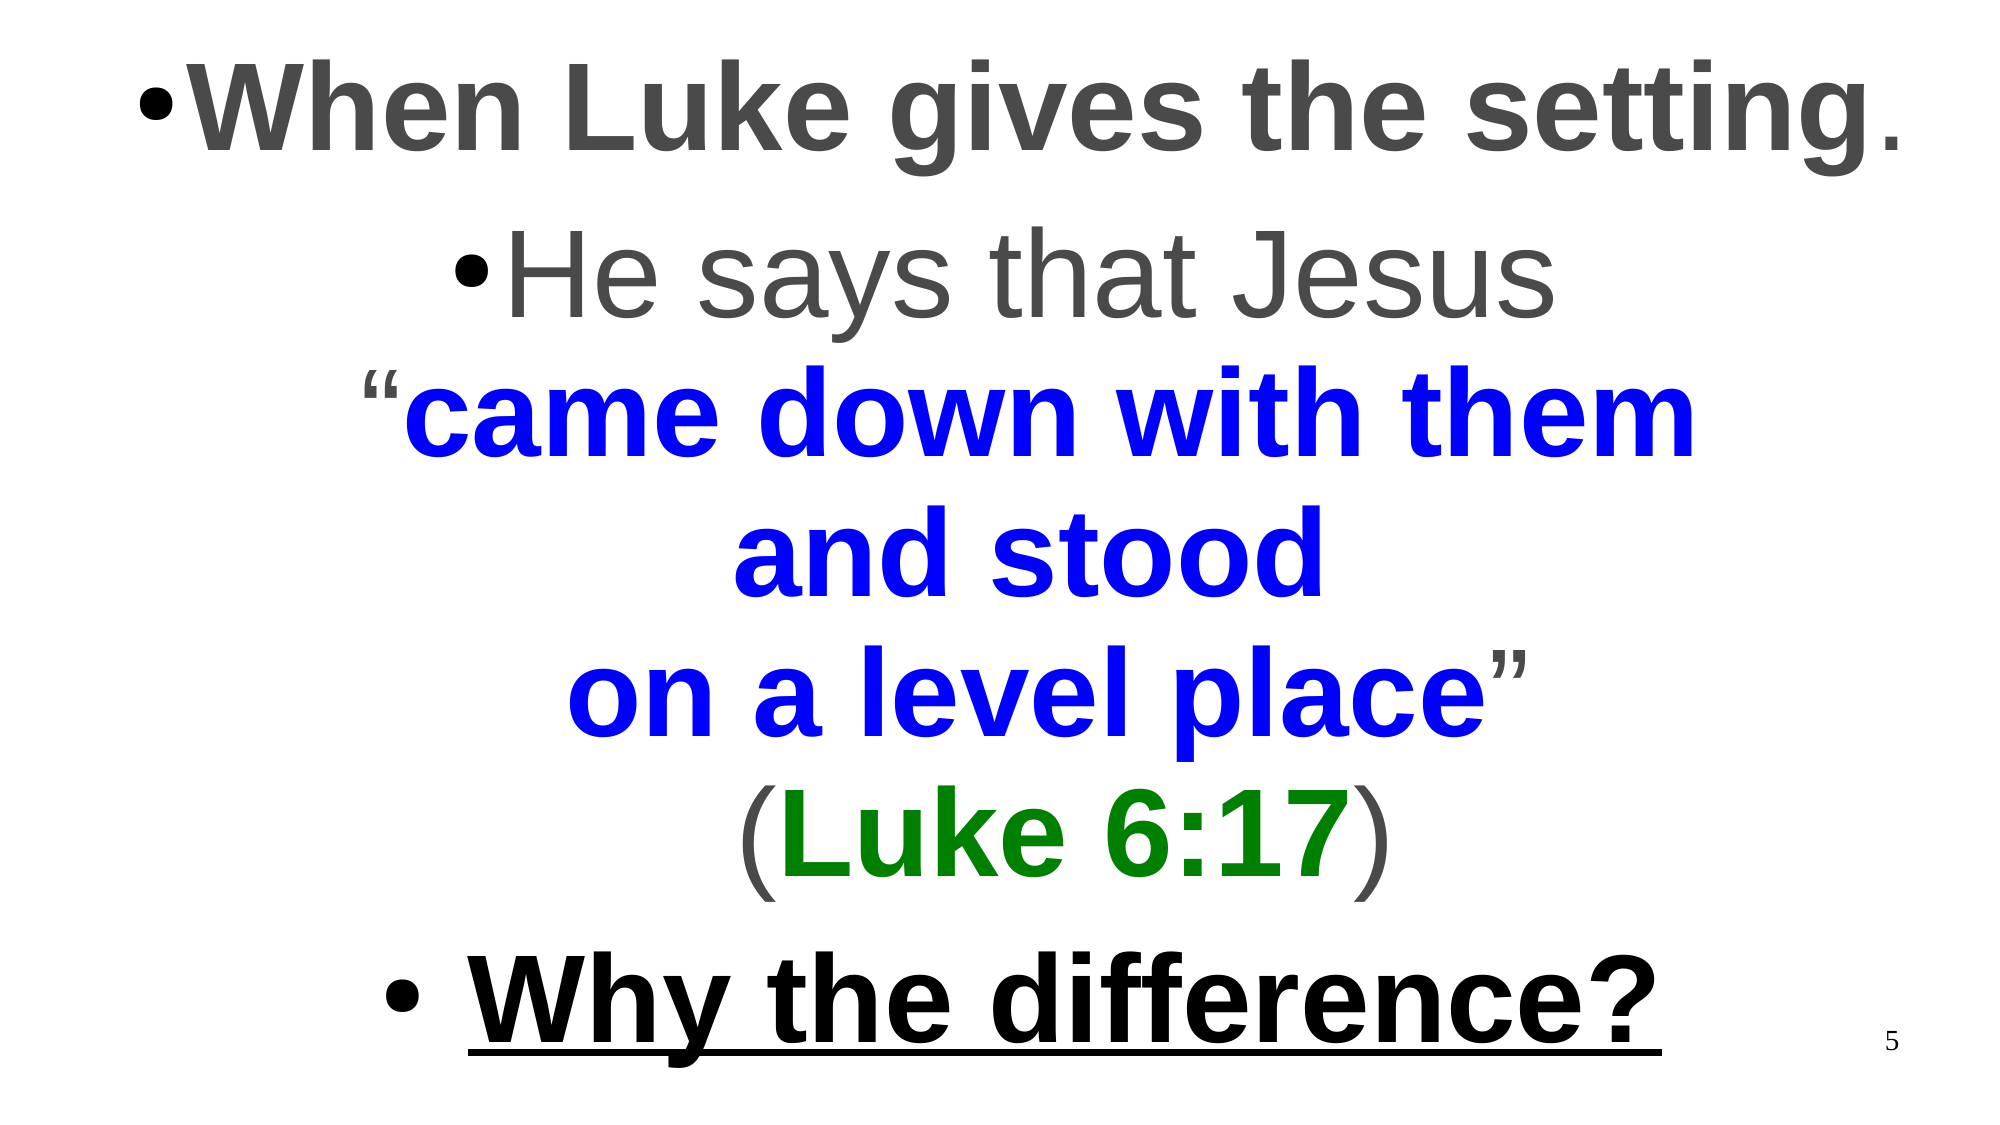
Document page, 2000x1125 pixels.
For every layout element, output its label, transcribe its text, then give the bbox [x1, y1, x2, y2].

list When Luke gives the setting. He says that Jesus “came down with them and stood on a level place” (Luke 6:17) Why the difference? [37, 37, 1988, 1088]
